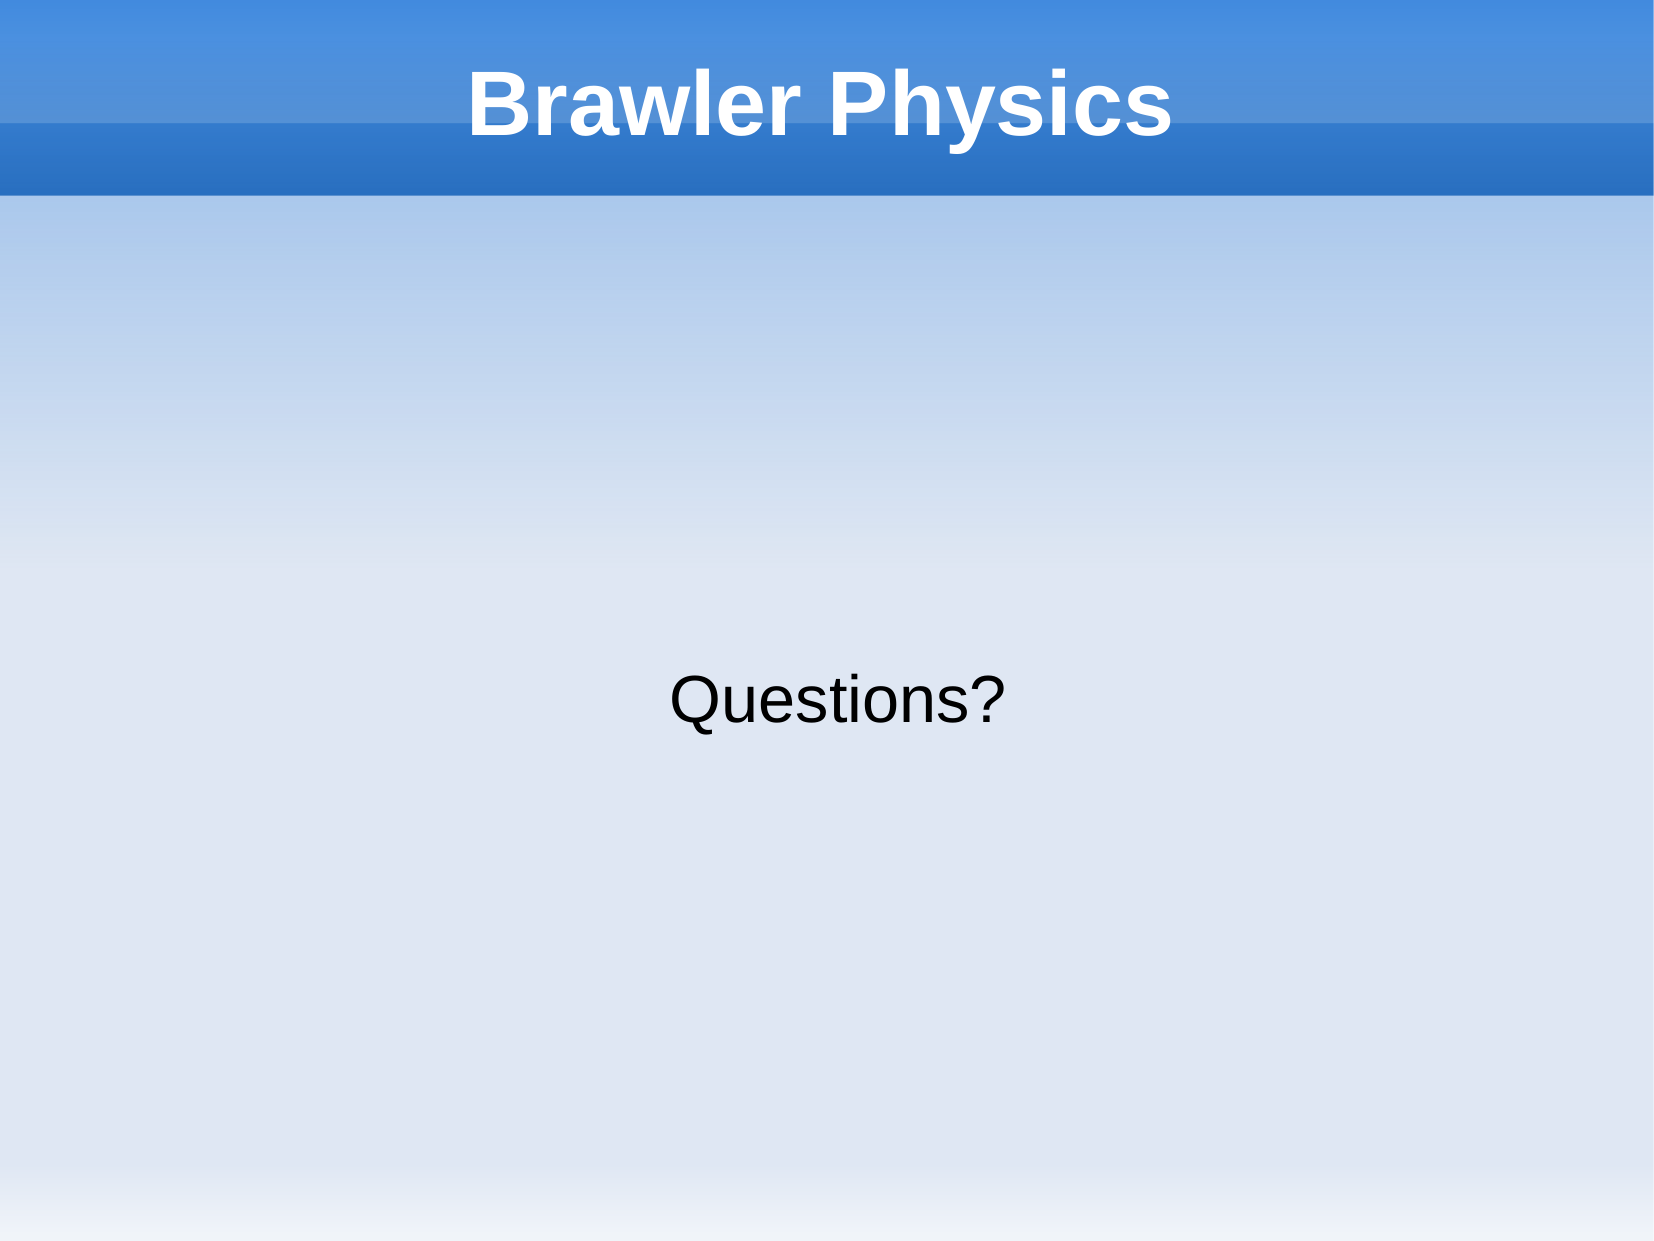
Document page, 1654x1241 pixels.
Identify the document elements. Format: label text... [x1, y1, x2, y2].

picture [0, 0, 1654, 1241]
subtitle Questions? [82, 290, 1571, 1109]
title Brawler Physics [76, 0, 1565, 208]
